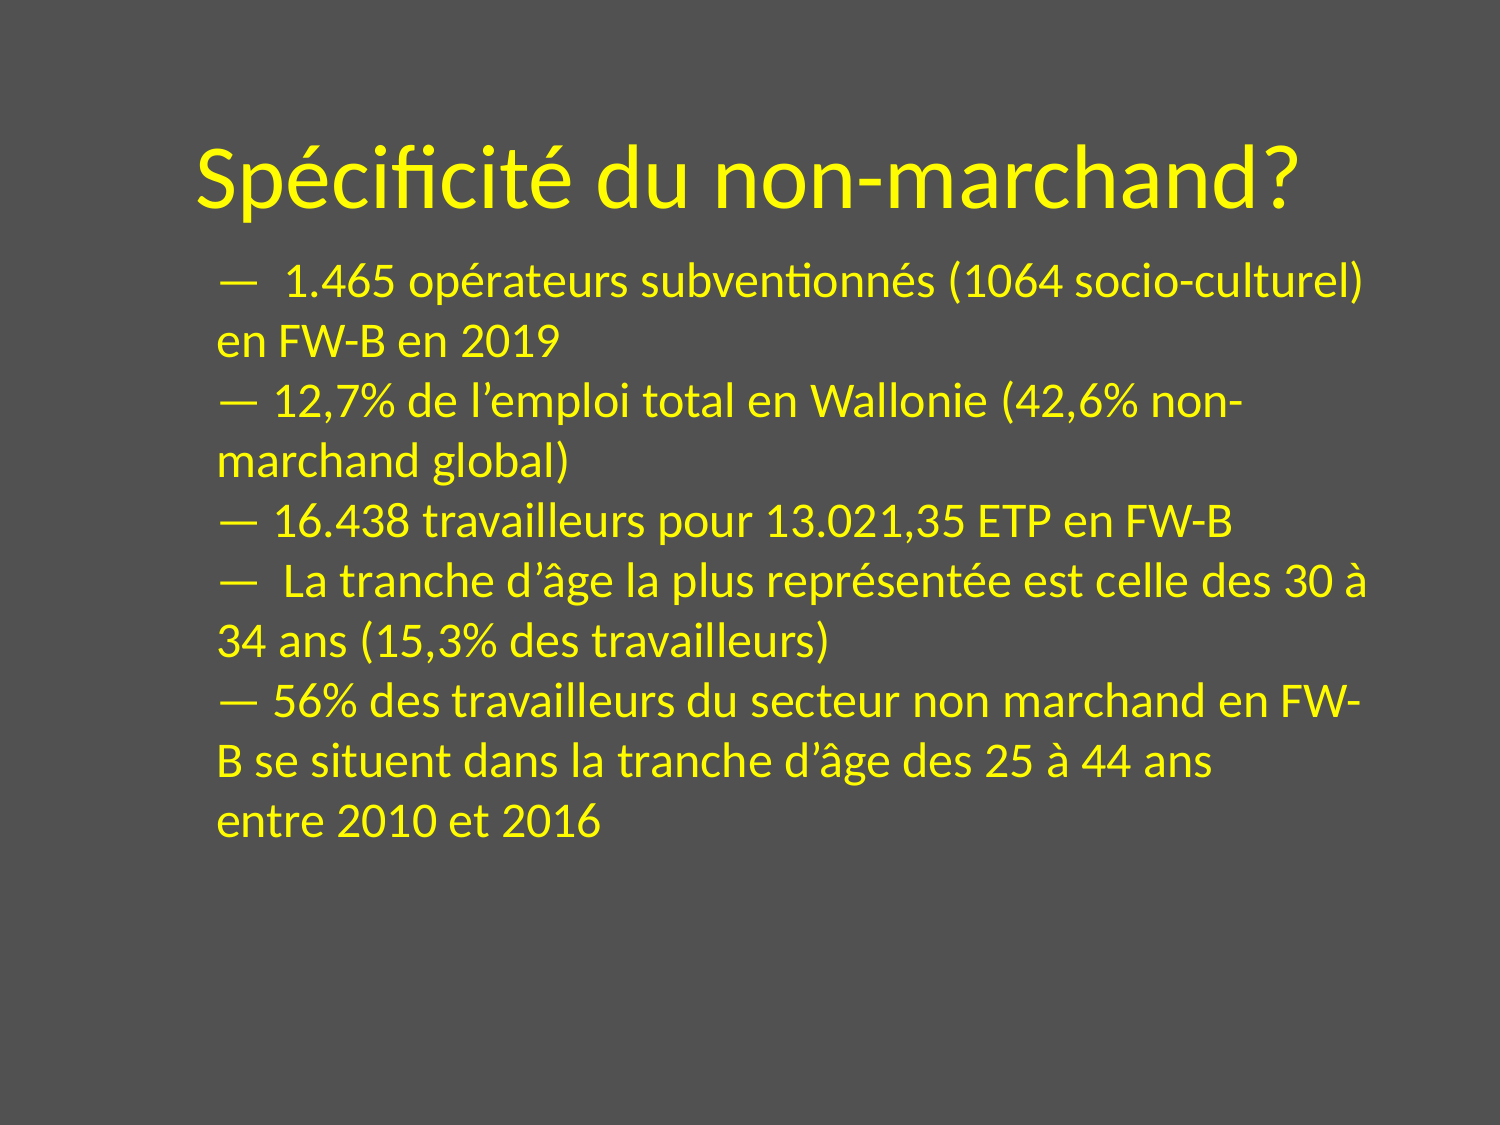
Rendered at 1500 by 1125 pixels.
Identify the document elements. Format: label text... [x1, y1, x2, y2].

title Spécificité du non-marchand? [112, 0, 1388, 343]
list — 1.465 opérateurs subventionnés (1064 socio-culturel) en FW-B en 2019 — 12,7% de l’emploi total en Wallonie (42,6% non-marchand global) — 16.438 travailleurs pour 13.021,35 ETP en FW-B — La tranche d’âge la plus représentée est celle des 30 à 34 ans (15,3% des travailleurs) — 56% des travailleurs du secteur non marchand en FW-B se situent dans la tranche d’âge des 25 à 44 ans entre 2010 et 2016 [201, 239, 1388, 938]
